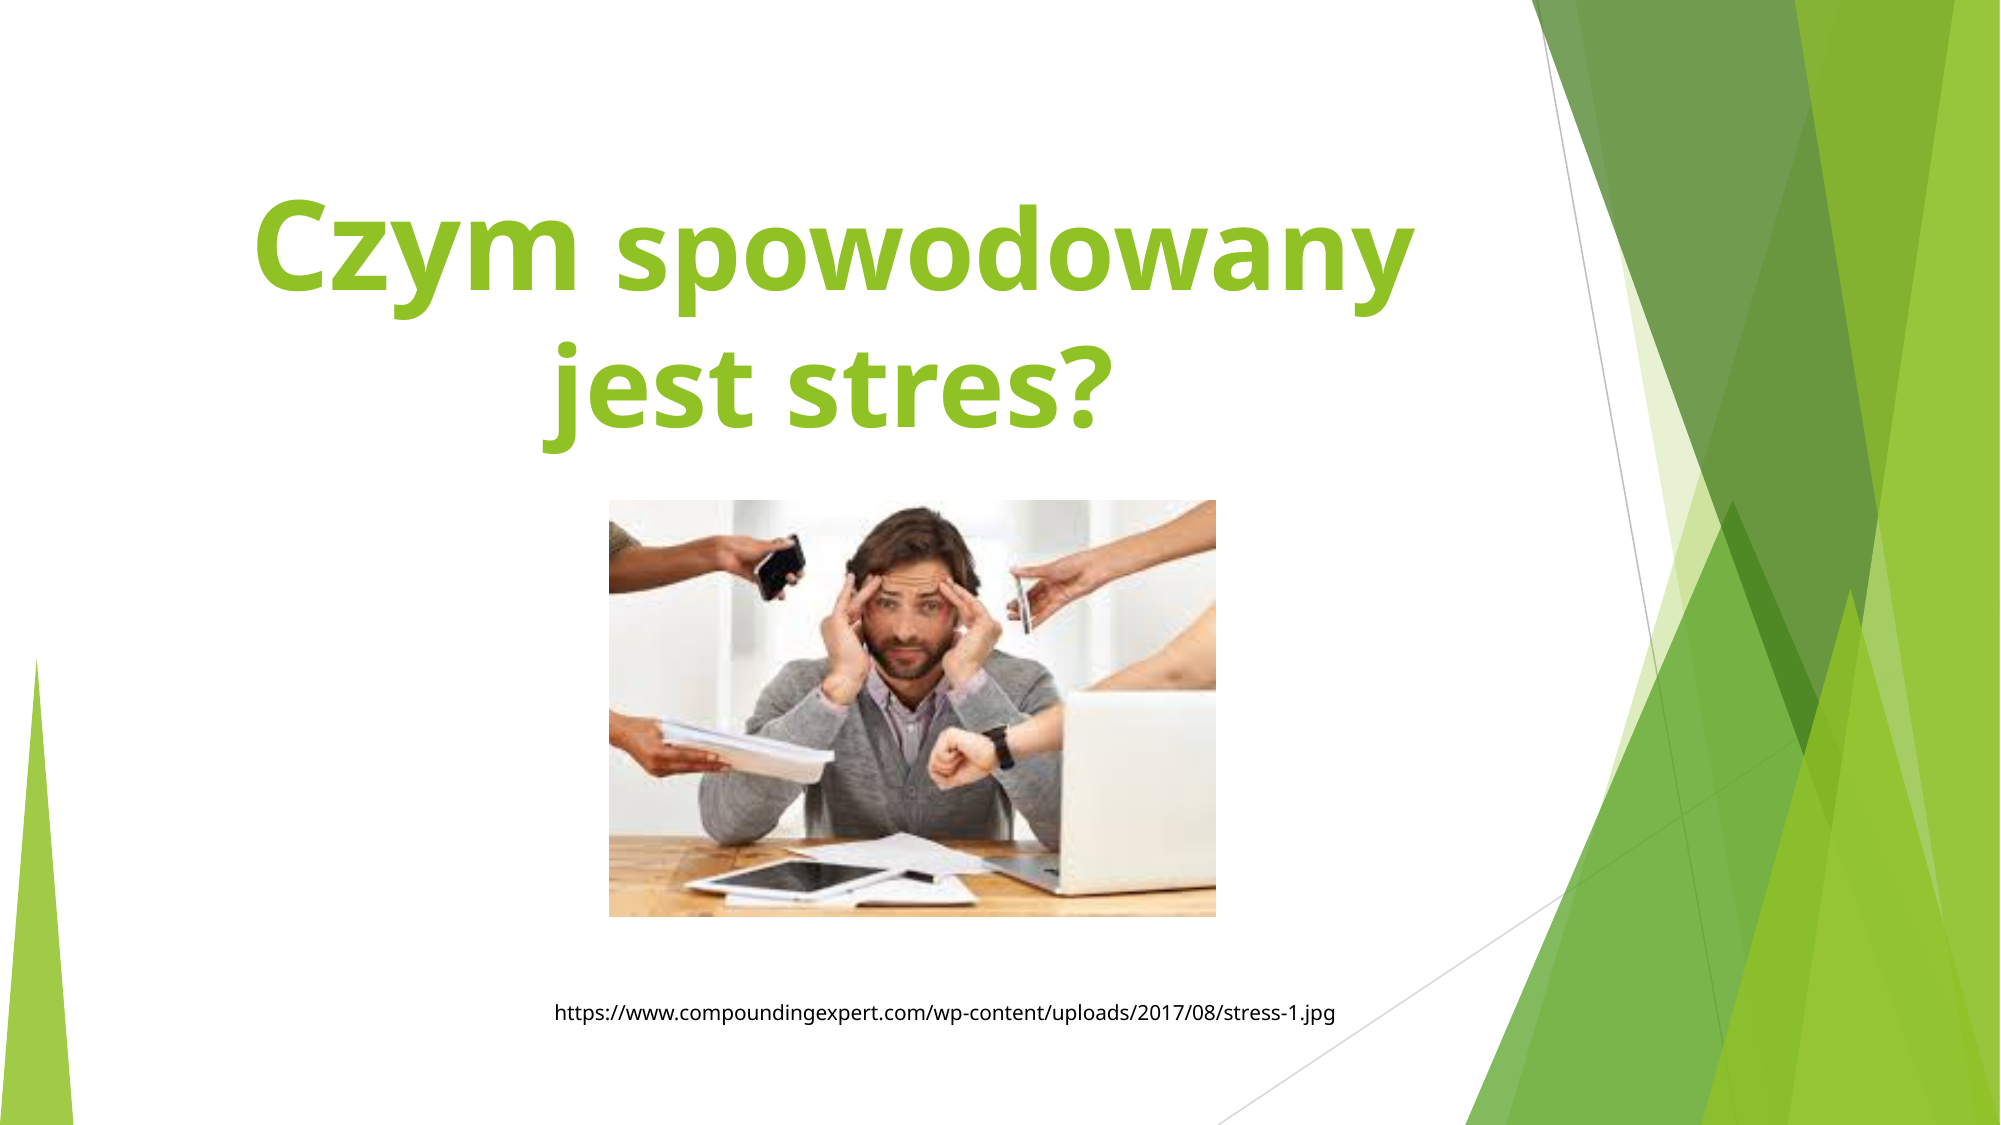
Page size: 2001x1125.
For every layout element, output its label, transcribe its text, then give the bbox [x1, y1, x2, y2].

picture [609, 500, 1216, 917]
title Czym spowodowany jest stres? [128, 157, 1539, 460]
text_box https://www.compoundingexpert.com/wp-content/uploads/2017/08/stress-1.jpg [539, 991, 1351, 1032]
list [111, 354, 1522, 992]
